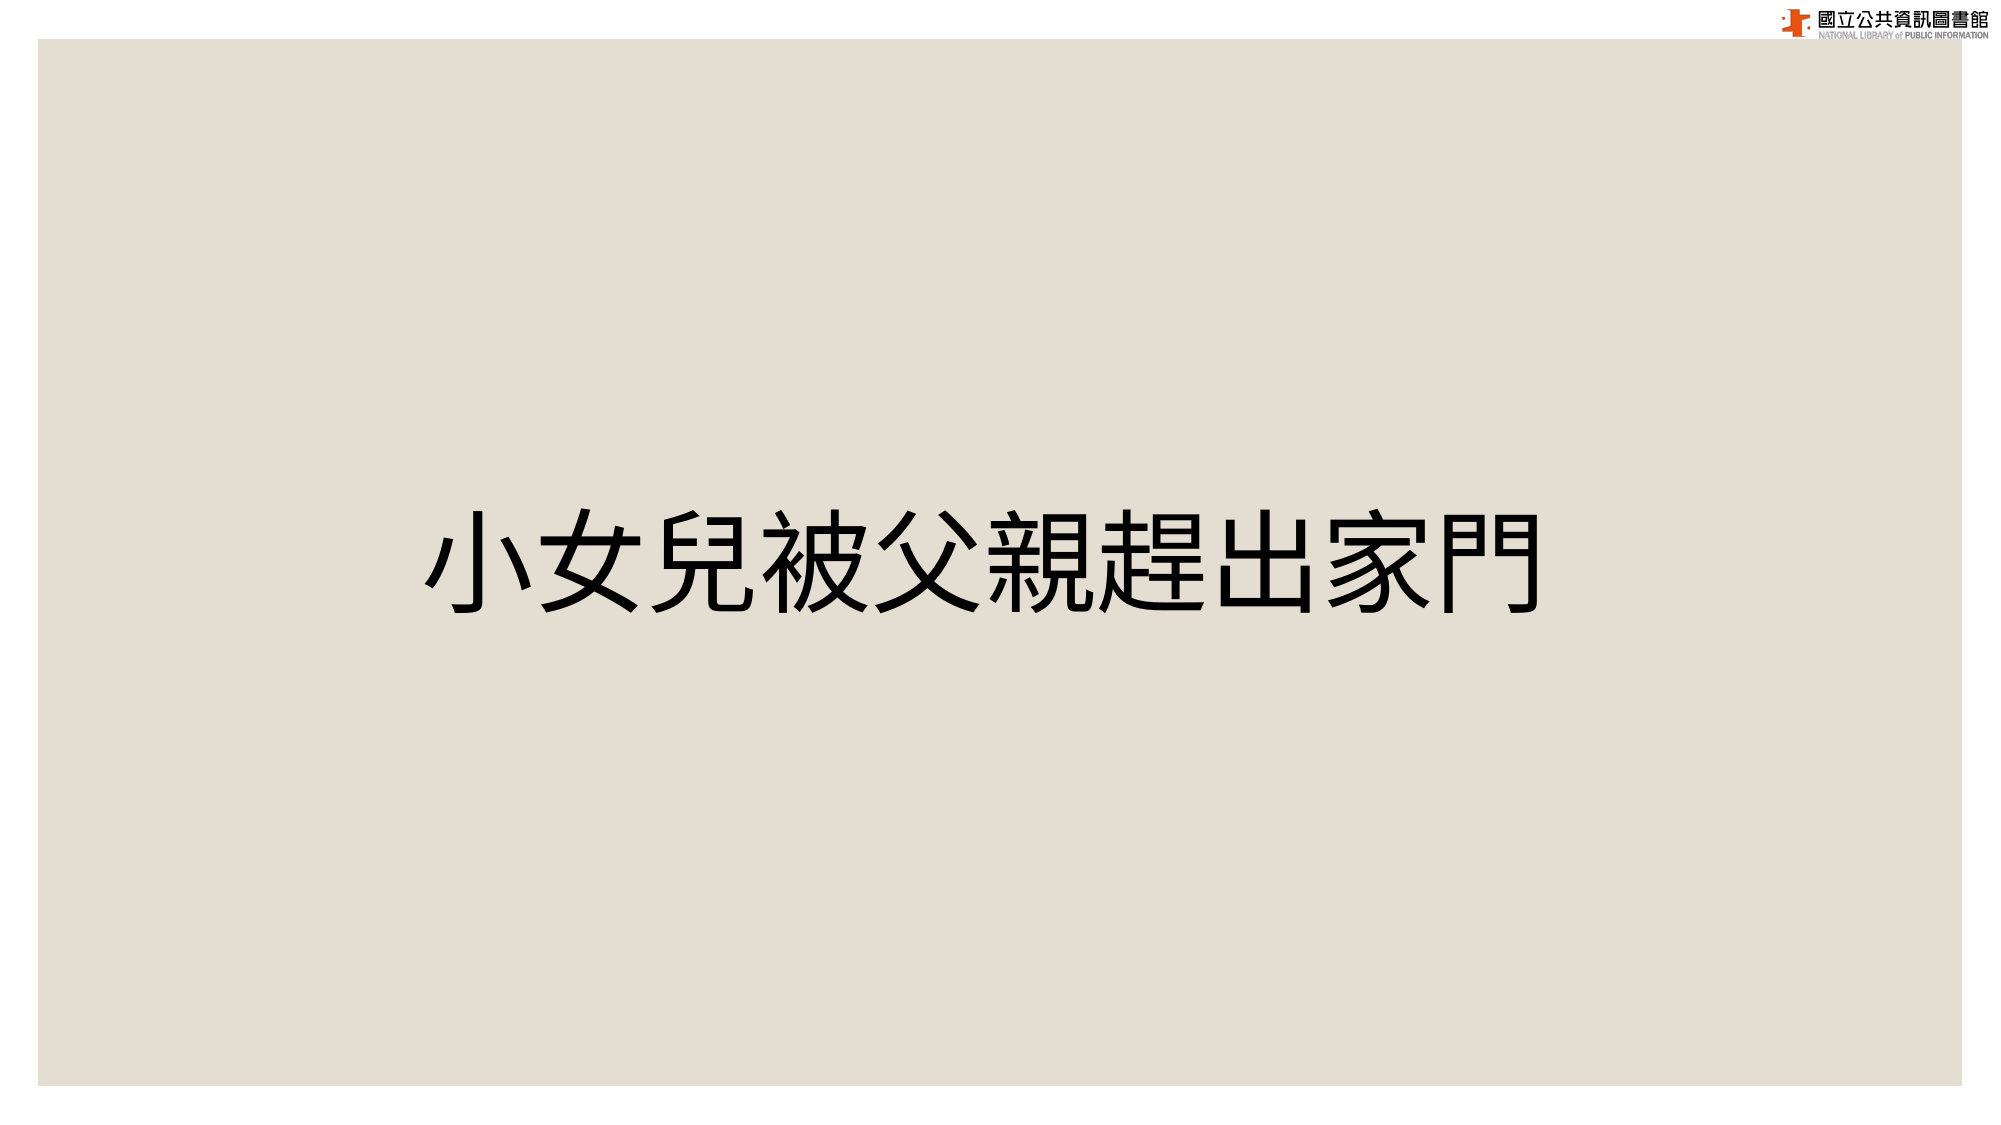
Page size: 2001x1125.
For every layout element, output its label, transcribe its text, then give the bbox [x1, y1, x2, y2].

text_box 小女兒被父親趕出家門 [406, 484, 1574, 636]
